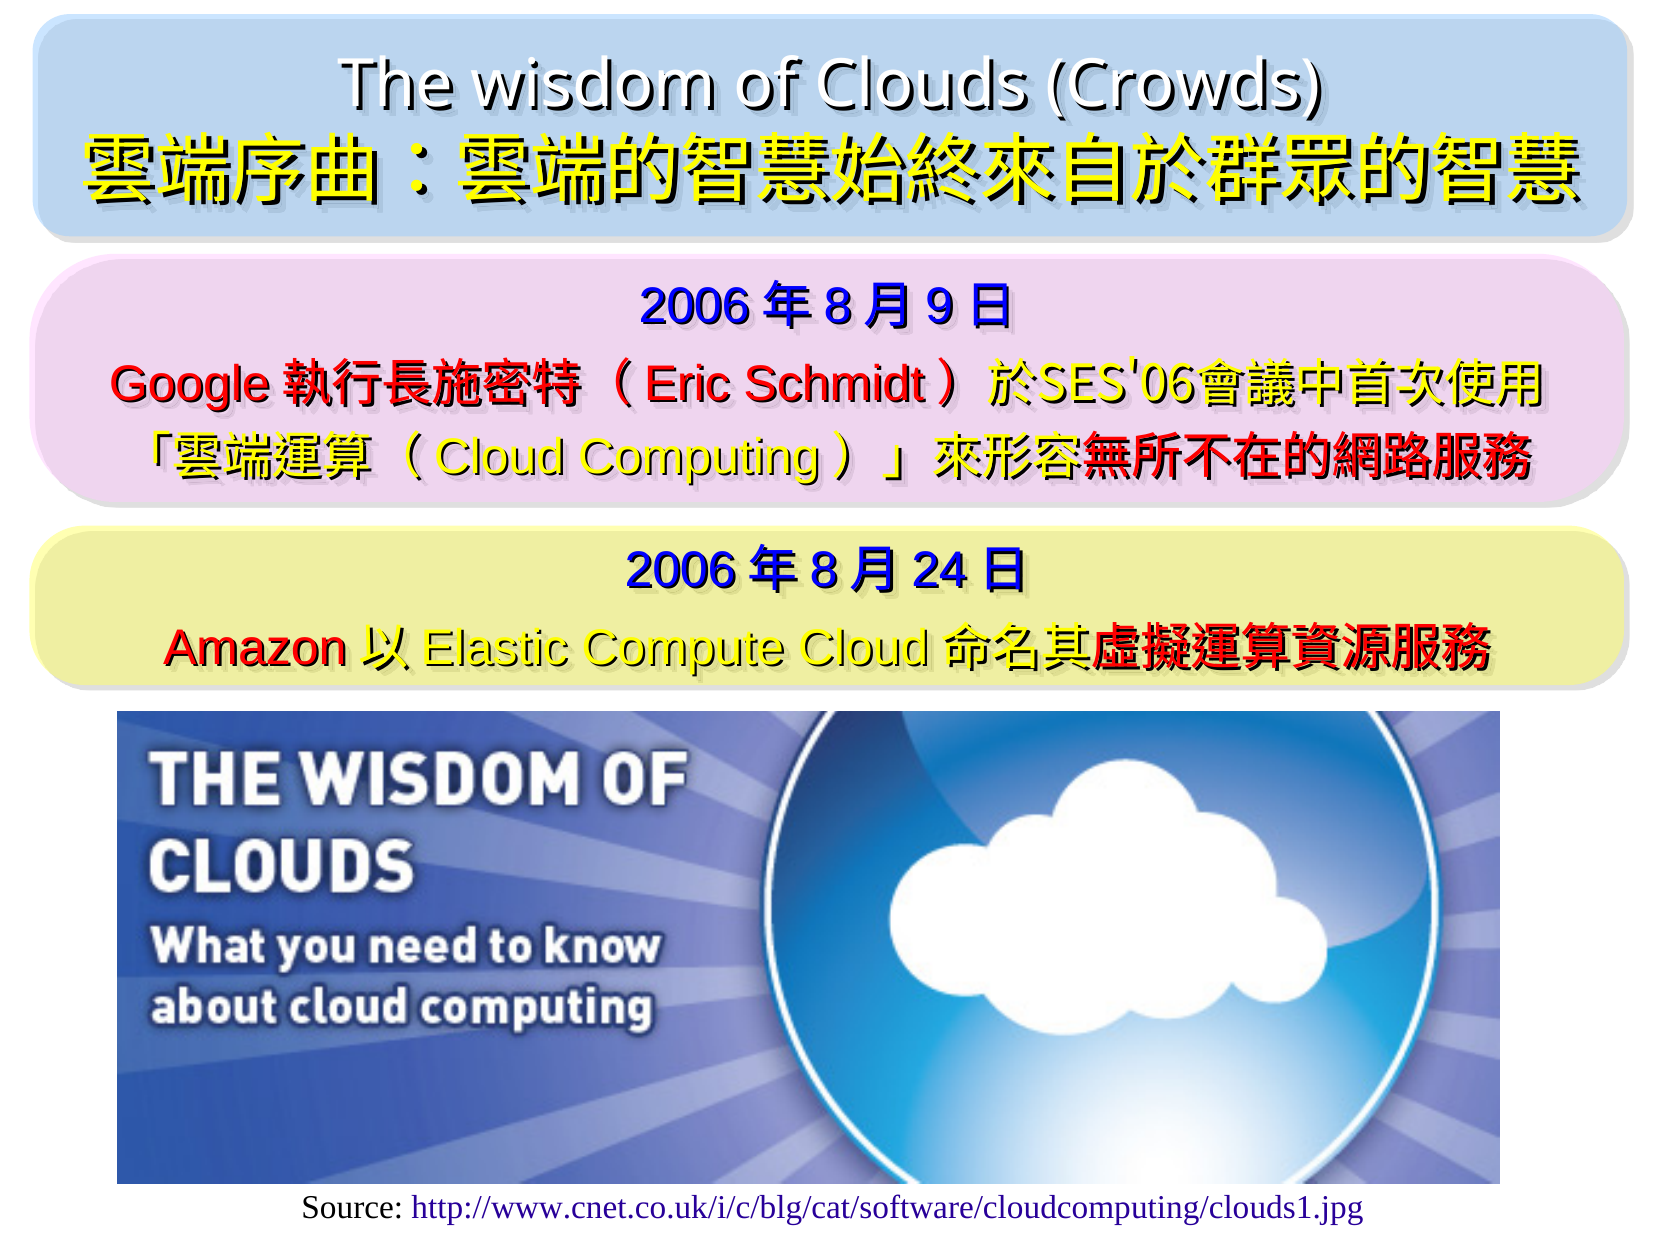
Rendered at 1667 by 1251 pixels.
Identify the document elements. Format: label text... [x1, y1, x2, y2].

picture [117, 711, 1500, 1177]
text_box Source: http://www.cnet.co.uk/i/c/blg/cat/software/cloudcomputing/clouds1.jpg [0, 1177, 1667, 1251]
text_box The wisdom of Clouds (Crowds) 雲端序曲：雲端的智慧始終來自於群眾的智慧 [32, 14, 1628, 237]
text_box 2006年8月9日 Google執行長施密特（Eric Schmidt）於SES'06會議中首次使用 「雲端運算（Cloud Computing）」來形容無所不在的網路服務 [29, 253, 1625, 502]
text_box 2006年8月24日 Amazon以Elastic Compute Cloud命名其虛擬運算資源服務 [29, 525, 1625, 686]
